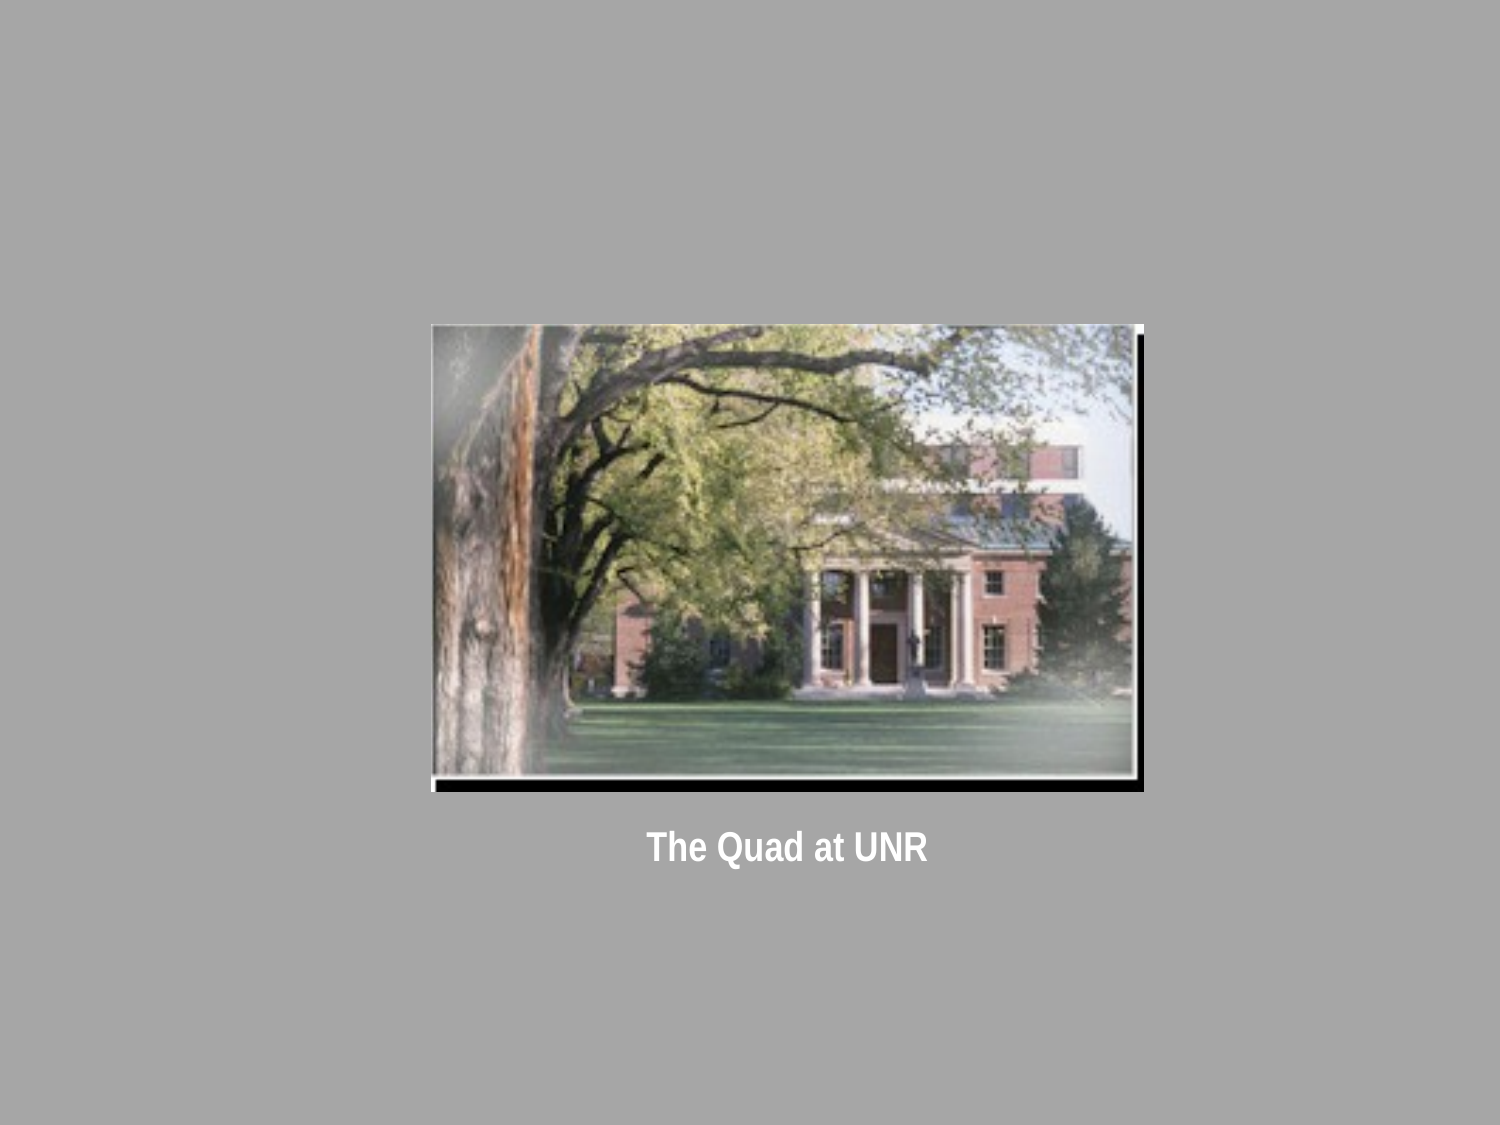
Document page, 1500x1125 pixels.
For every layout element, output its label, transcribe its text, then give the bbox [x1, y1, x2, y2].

text_box The Quad at UNR [337, 812, 1238, 878]
picture [431, 324, 1144, 792]
